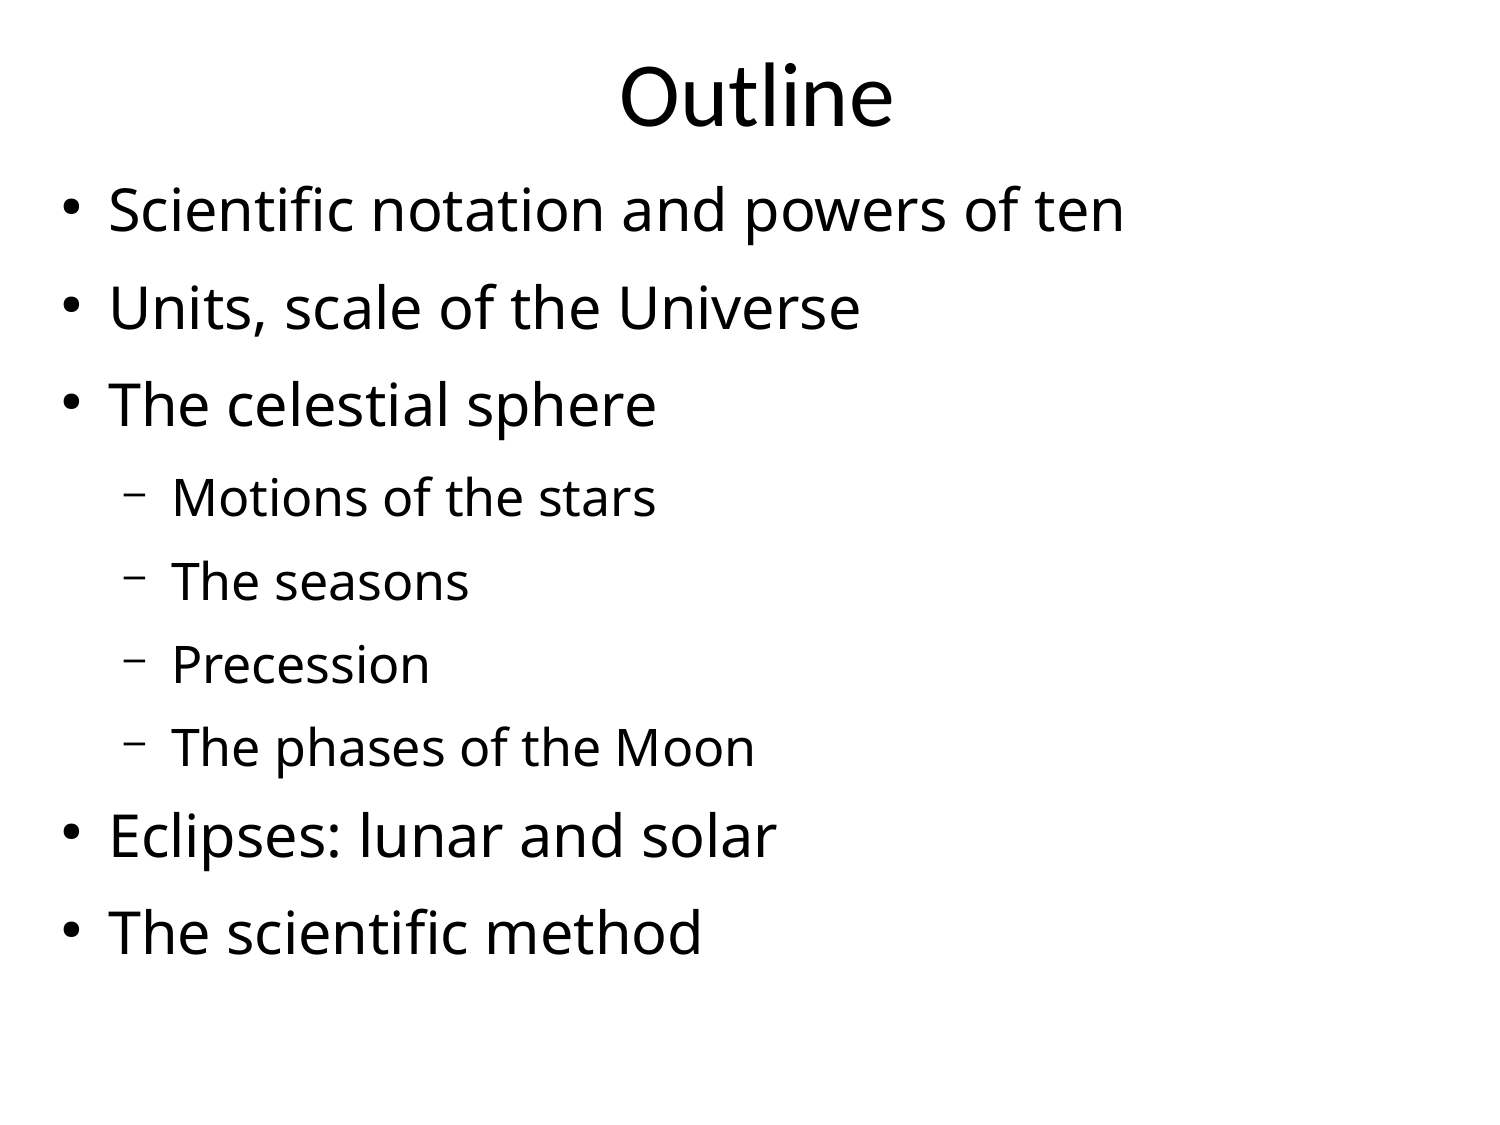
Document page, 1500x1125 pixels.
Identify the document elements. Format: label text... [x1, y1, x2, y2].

list Scientific notation and powers of ten Units, scale of the Universe The celestial sphere Motions of the stars The seasons Precession The phases of the Moon Eclipses: lunar and solar The scientific method [45, 172, 1471, 976]
title Outline [45, 29, 1471, 150]
